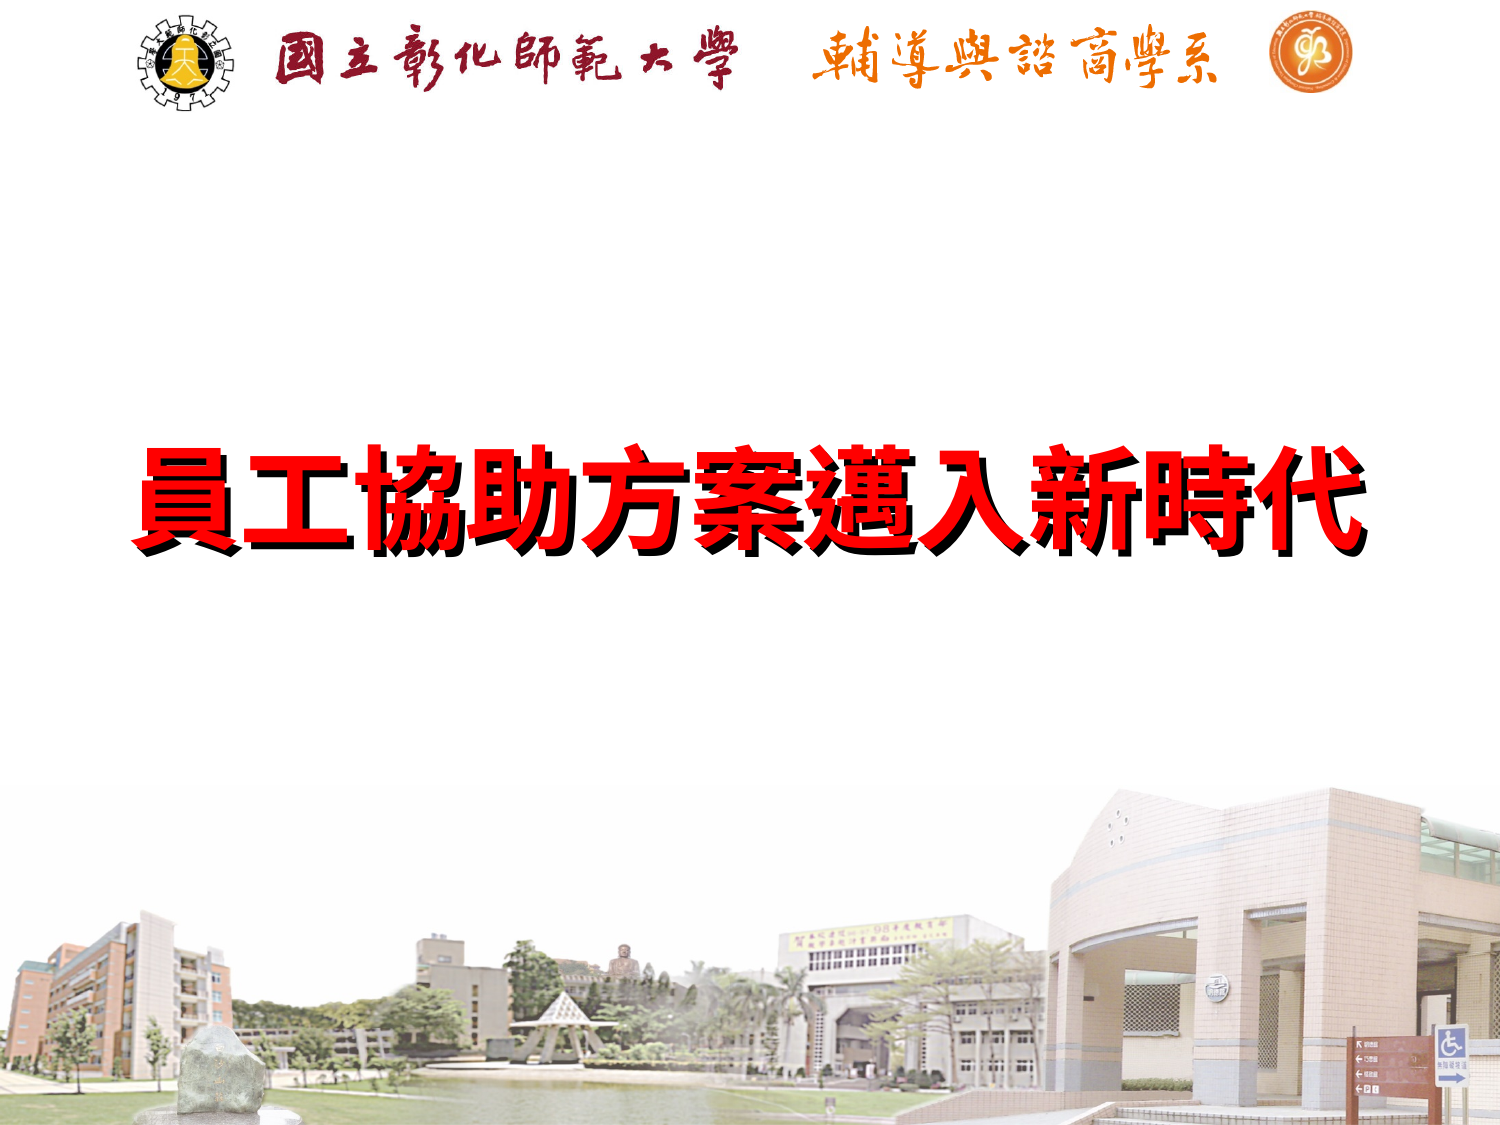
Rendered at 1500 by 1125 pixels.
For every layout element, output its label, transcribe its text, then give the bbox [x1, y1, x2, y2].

text_box 員工協助方案邁入新時代 [112, 421, 1380, 571]
